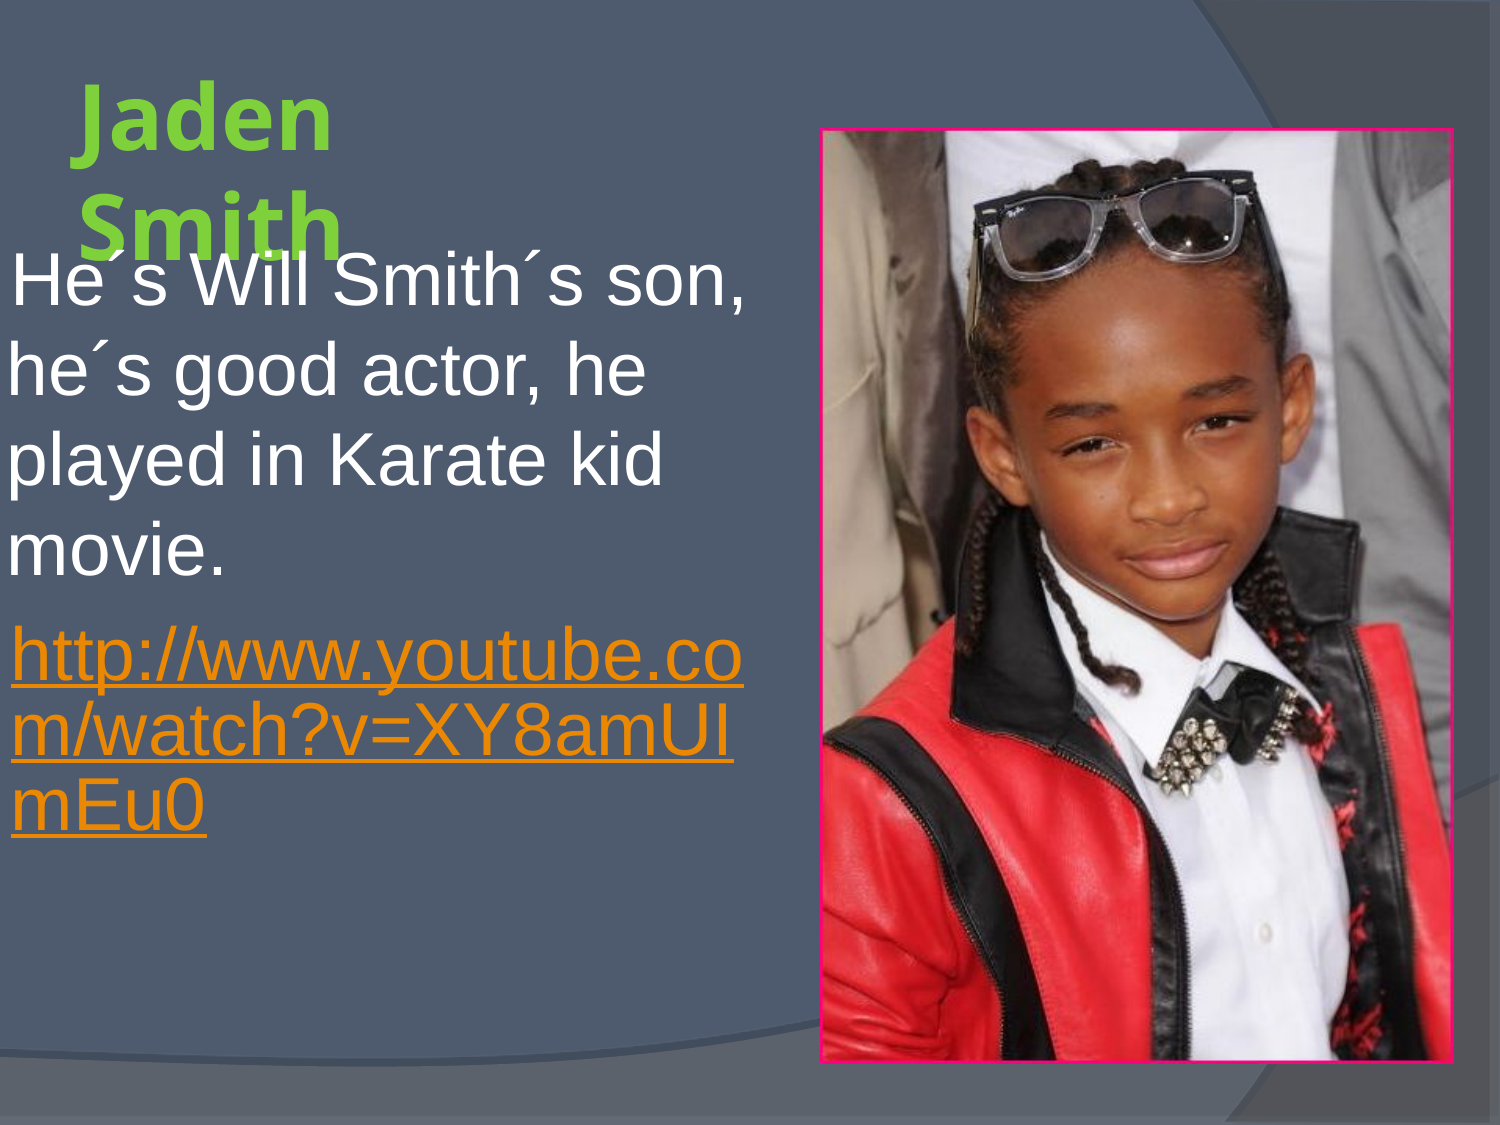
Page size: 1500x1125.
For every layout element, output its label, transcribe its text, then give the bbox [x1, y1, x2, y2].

picture [820, 128, 1454, 1064]
list He´s Will Smith´s son, he´s good actor, he played in Karate kid movie. http://www.youtube.com/watch?v=XY8amUImEu0 [0, 222, 809, 1008]
title Jaden Smith [70, 58, 596, 179]
